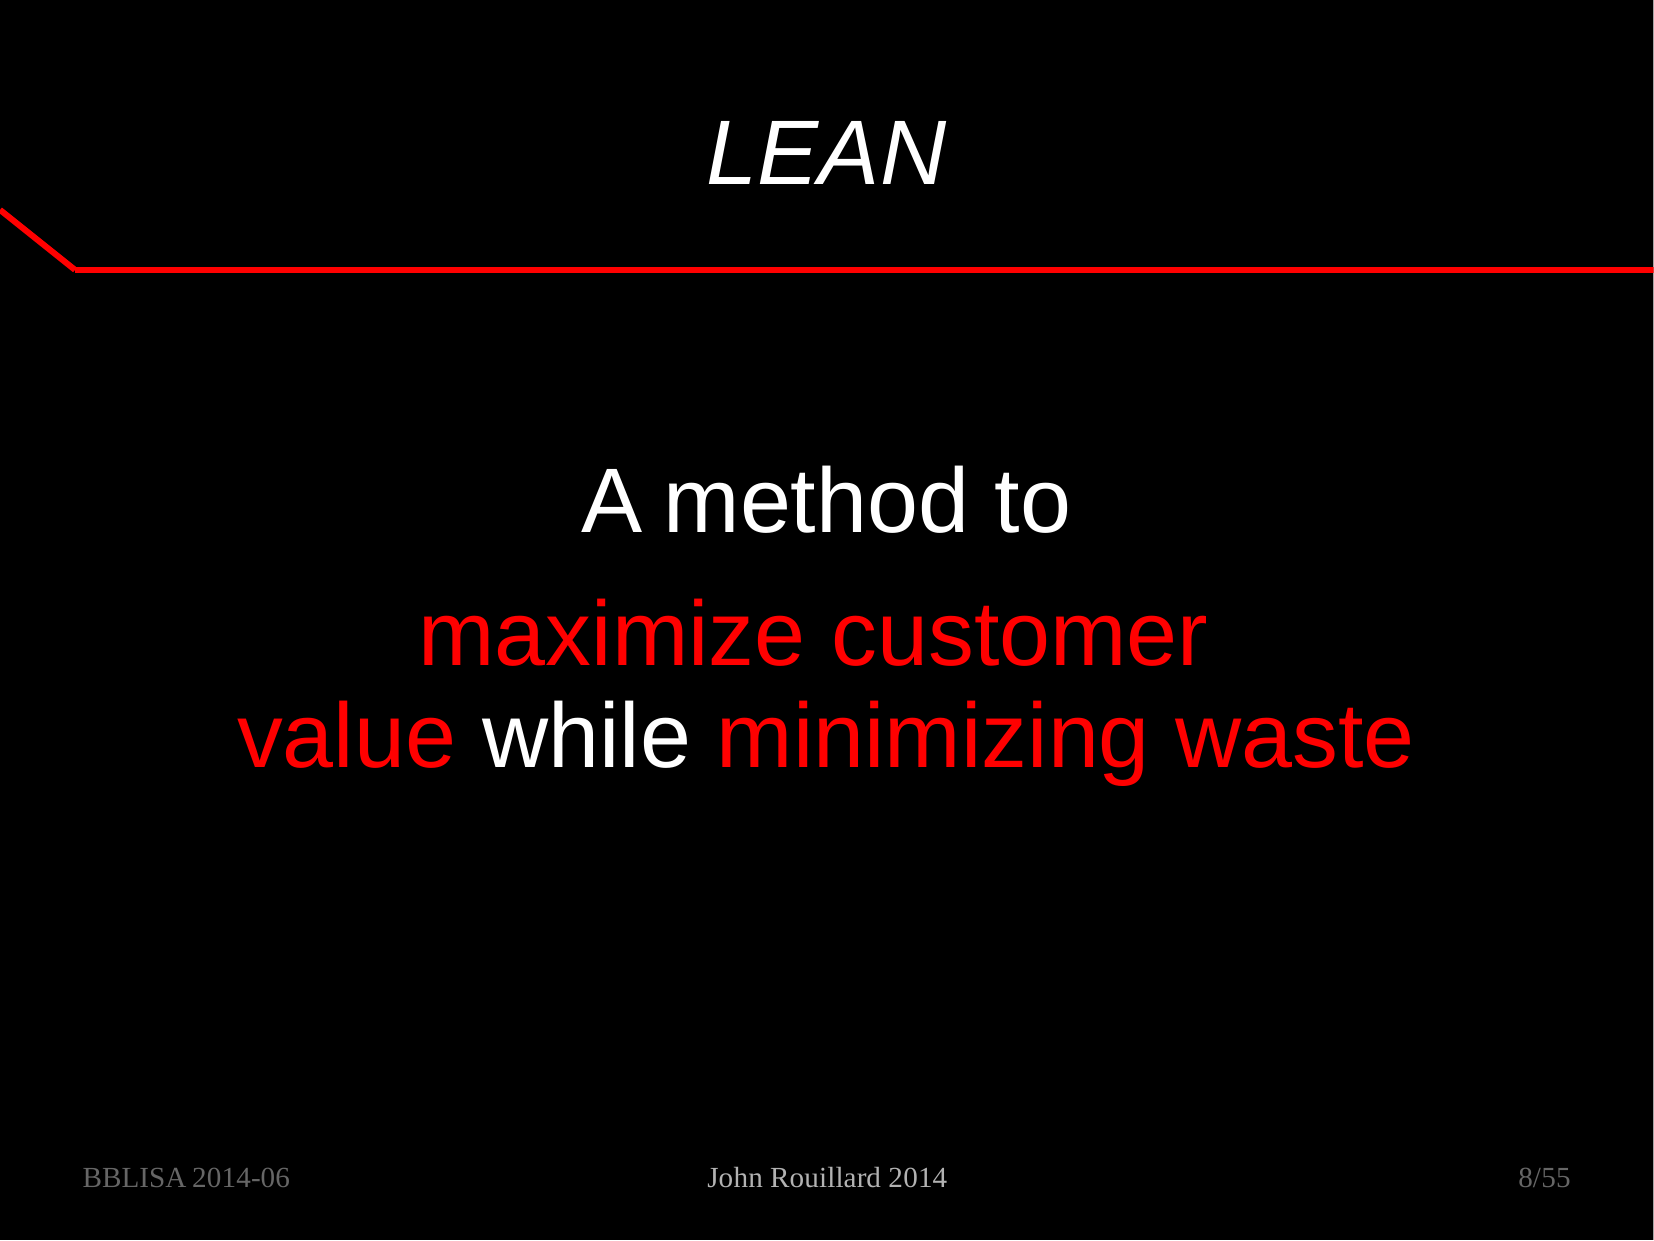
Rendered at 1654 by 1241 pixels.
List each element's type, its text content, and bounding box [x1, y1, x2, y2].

list A method to maximize customer value while minimizing waste [82, 450, 1571, 1110]
title LEAN [82, 49, 1571, 257]
